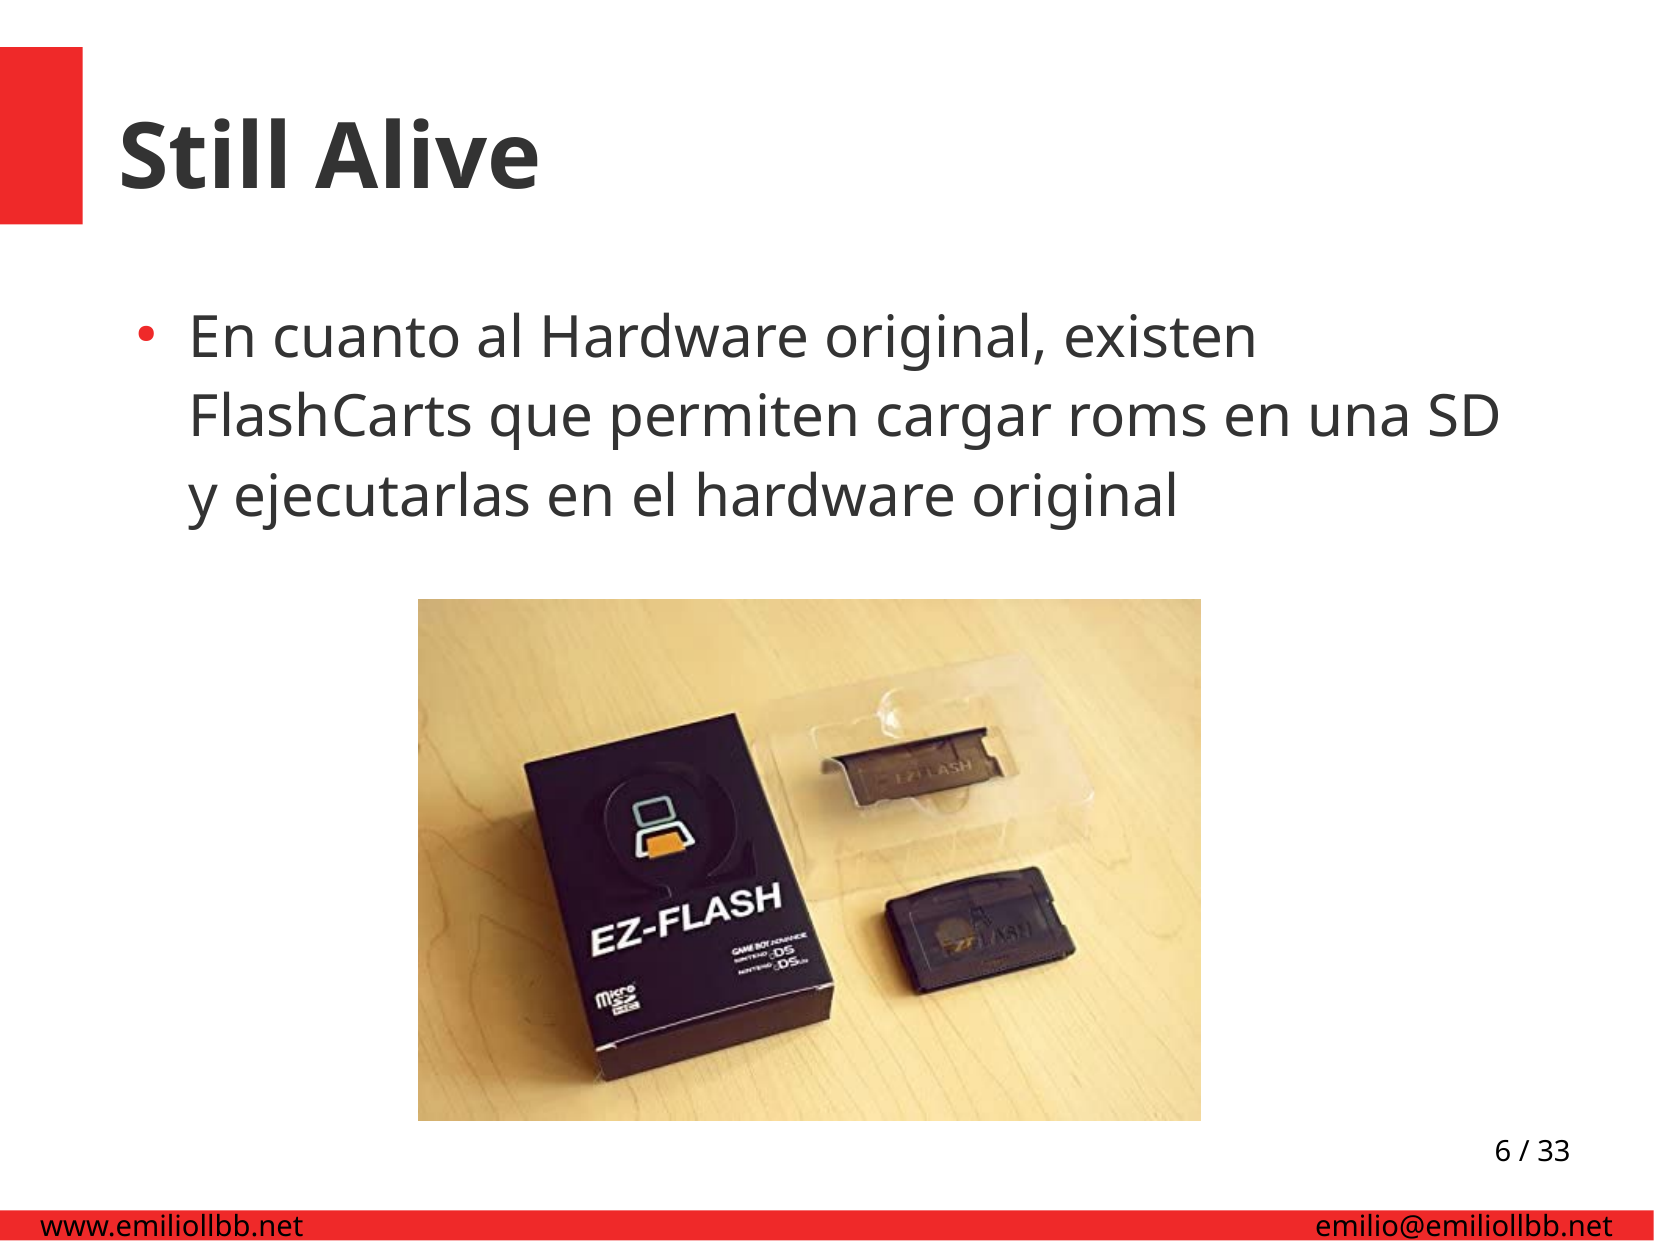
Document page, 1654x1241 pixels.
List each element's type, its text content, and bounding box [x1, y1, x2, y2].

list En cuanto al Hardware original, existen FlashCarts que permiten cargar roms en una SD y ejecutarlas en el hardware original [118, 295, 1536, 541]
picture [418, 599, 1201, 1121]
title Still Alive [118, 49, 1571, 257]
